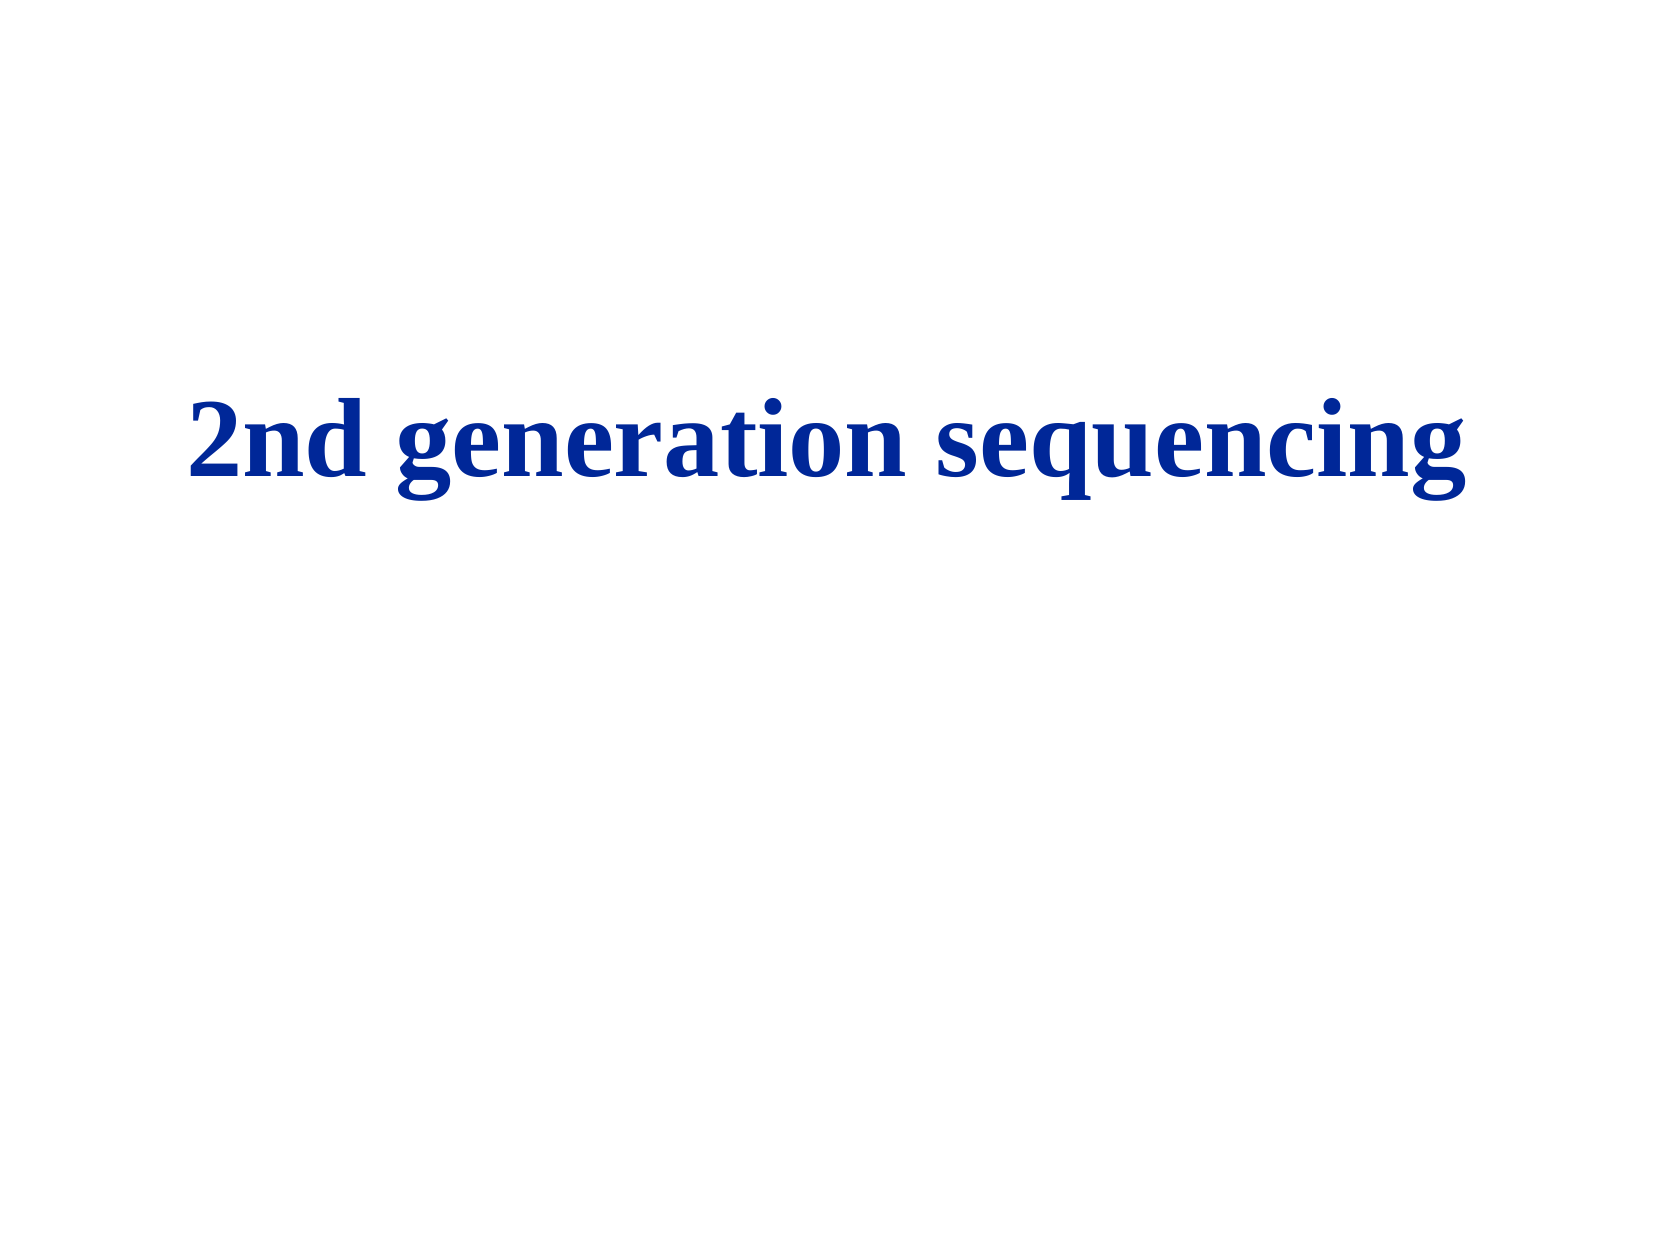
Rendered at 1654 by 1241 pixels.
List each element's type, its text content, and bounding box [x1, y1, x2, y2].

title 2nd generation sequencing [82, 315, 1571, 563]
